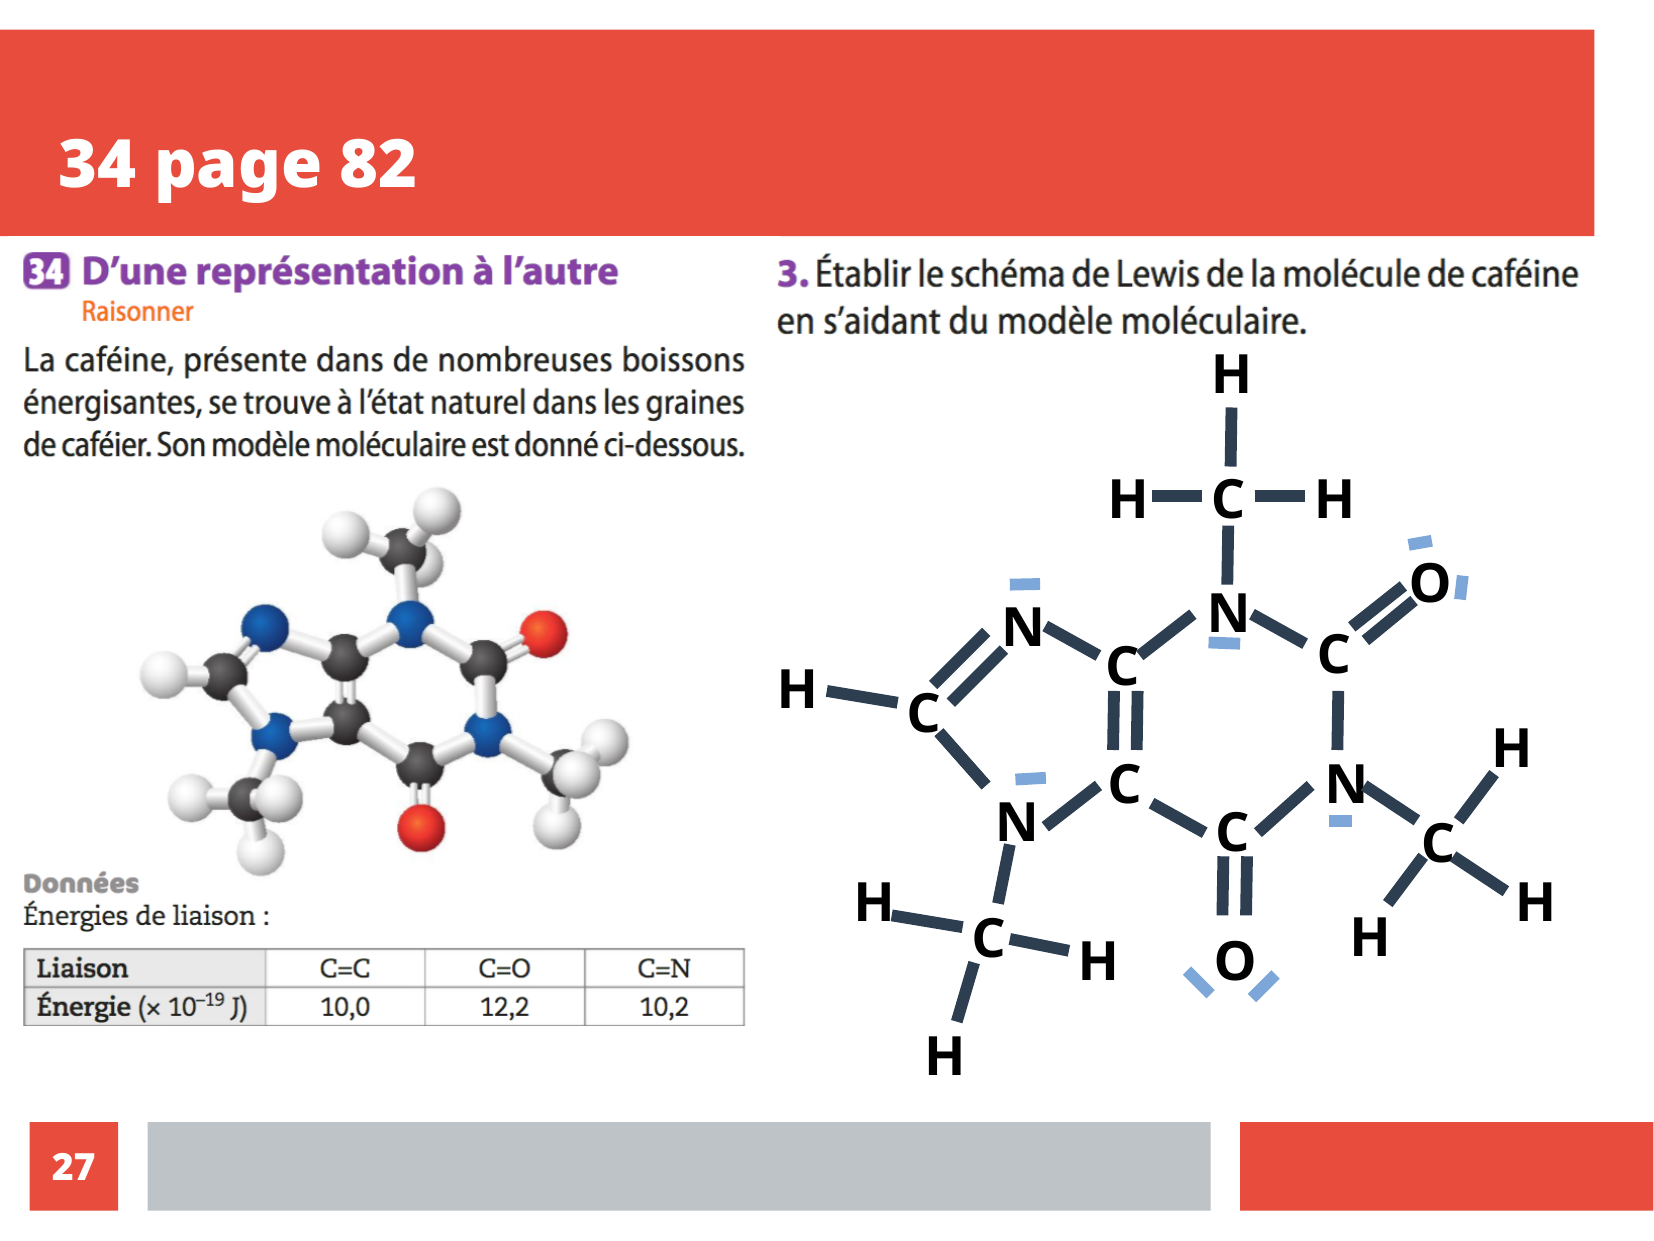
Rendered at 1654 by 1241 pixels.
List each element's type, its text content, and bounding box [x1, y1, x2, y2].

text_box C [956, 891, 993, 975]
text_box H [1299, 453, 1335, 537]
text_box N [986, 580, 1022, 664]
text_box C [1092, 737, 1128, 821]
text_box O [1198, 914, 1235, 999]
text_box H [1476, 702, 1512, 786]
text_box H [909, 1009, 945, 1093]
title 34 page 82 [59, 59, 1595, 207]
text_box H [838, 856, 875, 940]
text_box H [761, 643, 798, 727]
text_box N [1191, 566, 1228, 651]
text_box H [1196, 328, 1232, 412]
text_box C [1406, 797, 1442, 881]
text_box C [1200, 785, 1236, 869]
text_box C [1090, 620, 1126, 704]
text_box H [1062, 914, 1099, 999]
text_box N [980, 775, 1016, 859]
text_box O [1393, 536, 1430, 621]
text_box C [1301, 608, 1338, 692]
text_box C [891, 666, 928, 750]
picture [8, 236, 1619, 1044]
text_box H [1500, 855, 1536, 939]
text_box H [1334, 891, 1371, 975]
text_box O [1198, 991, 1206, 999]
text_box H [1092, 453, 1128, 537]
text_box C [1196, 453, 1232, 537]
text_box N [1309, 738, 1346, 822]
